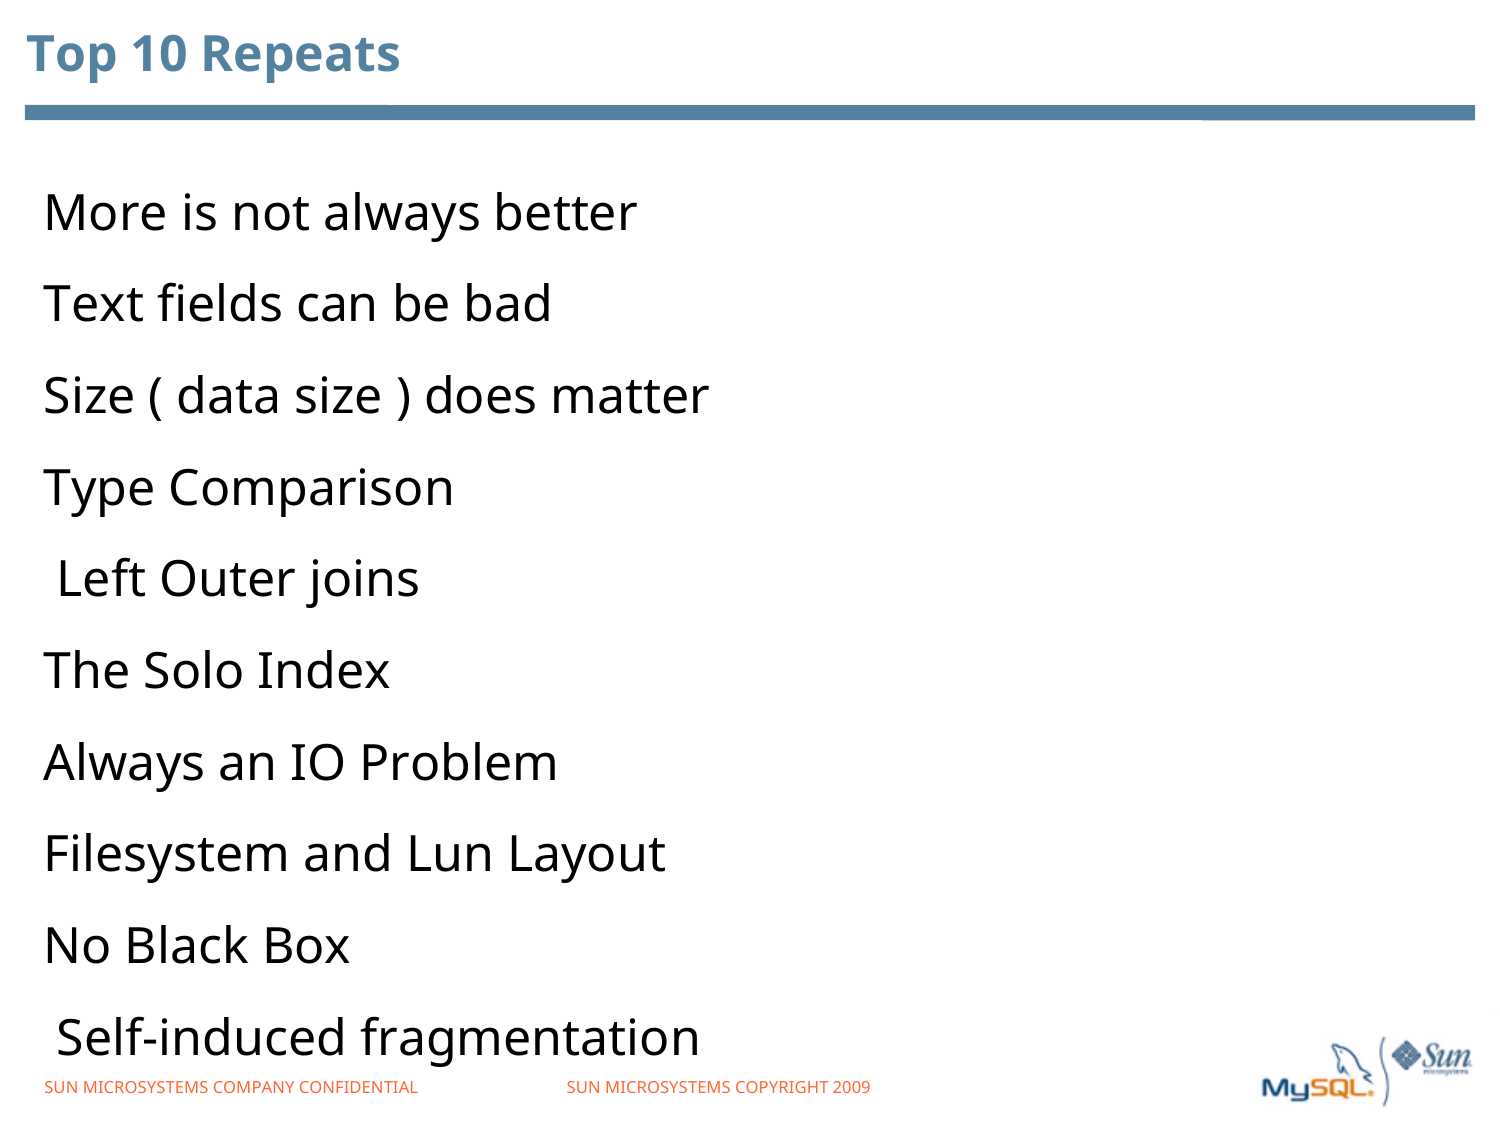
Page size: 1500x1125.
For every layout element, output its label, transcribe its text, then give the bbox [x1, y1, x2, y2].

list More is not always better Text fields can be bad Size ( data size ) does matter Type Comparison Left Outer joins The Solo Index Always an IO Problem Filesystem and Lun Layout No Black Box Self-induced fragmentation [43, 176, 1000, 1000]
picture [1246, 1009, 1500, 1125]
title Top 10 Repeats [0, 26, 1500, 149]
